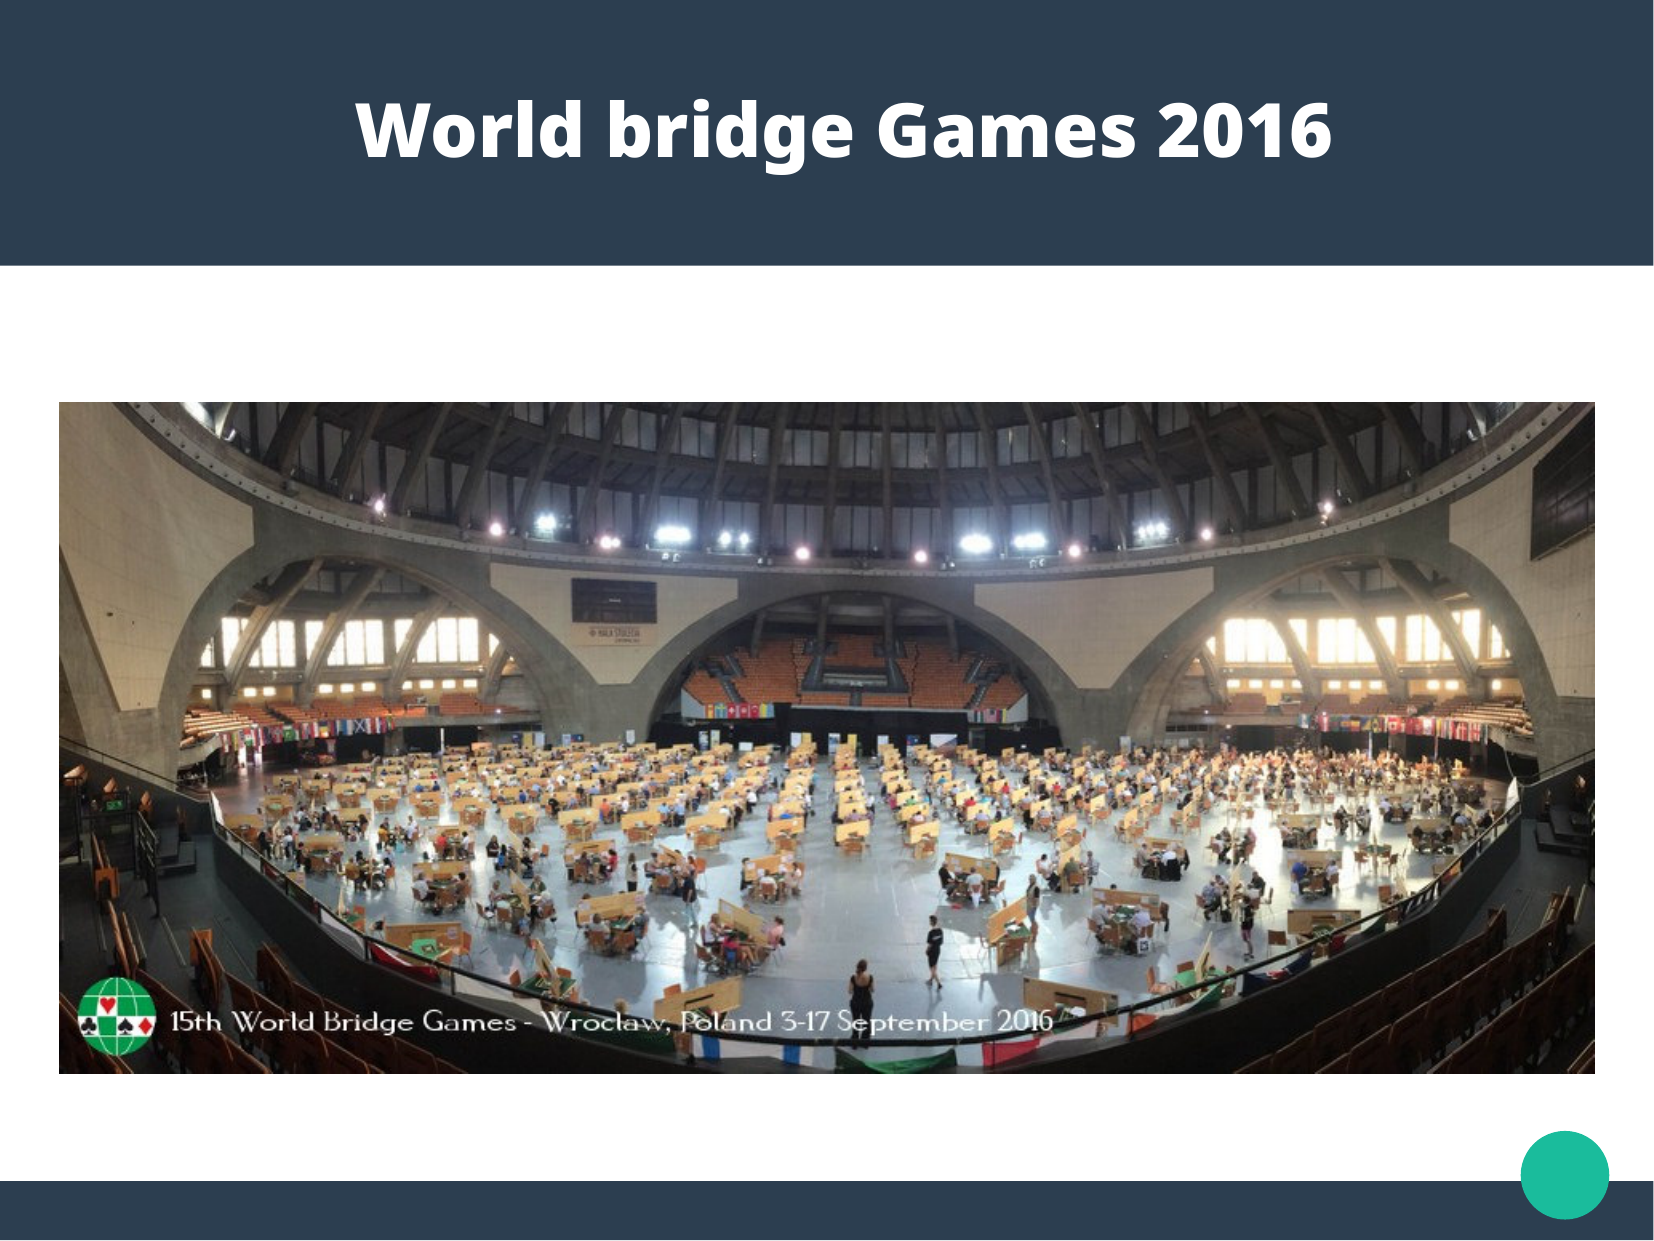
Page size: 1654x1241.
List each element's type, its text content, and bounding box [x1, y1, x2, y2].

picture [59, 402, 1595, 1075]
title World bridge Games 2016 [59, 49, 1595, 207]
